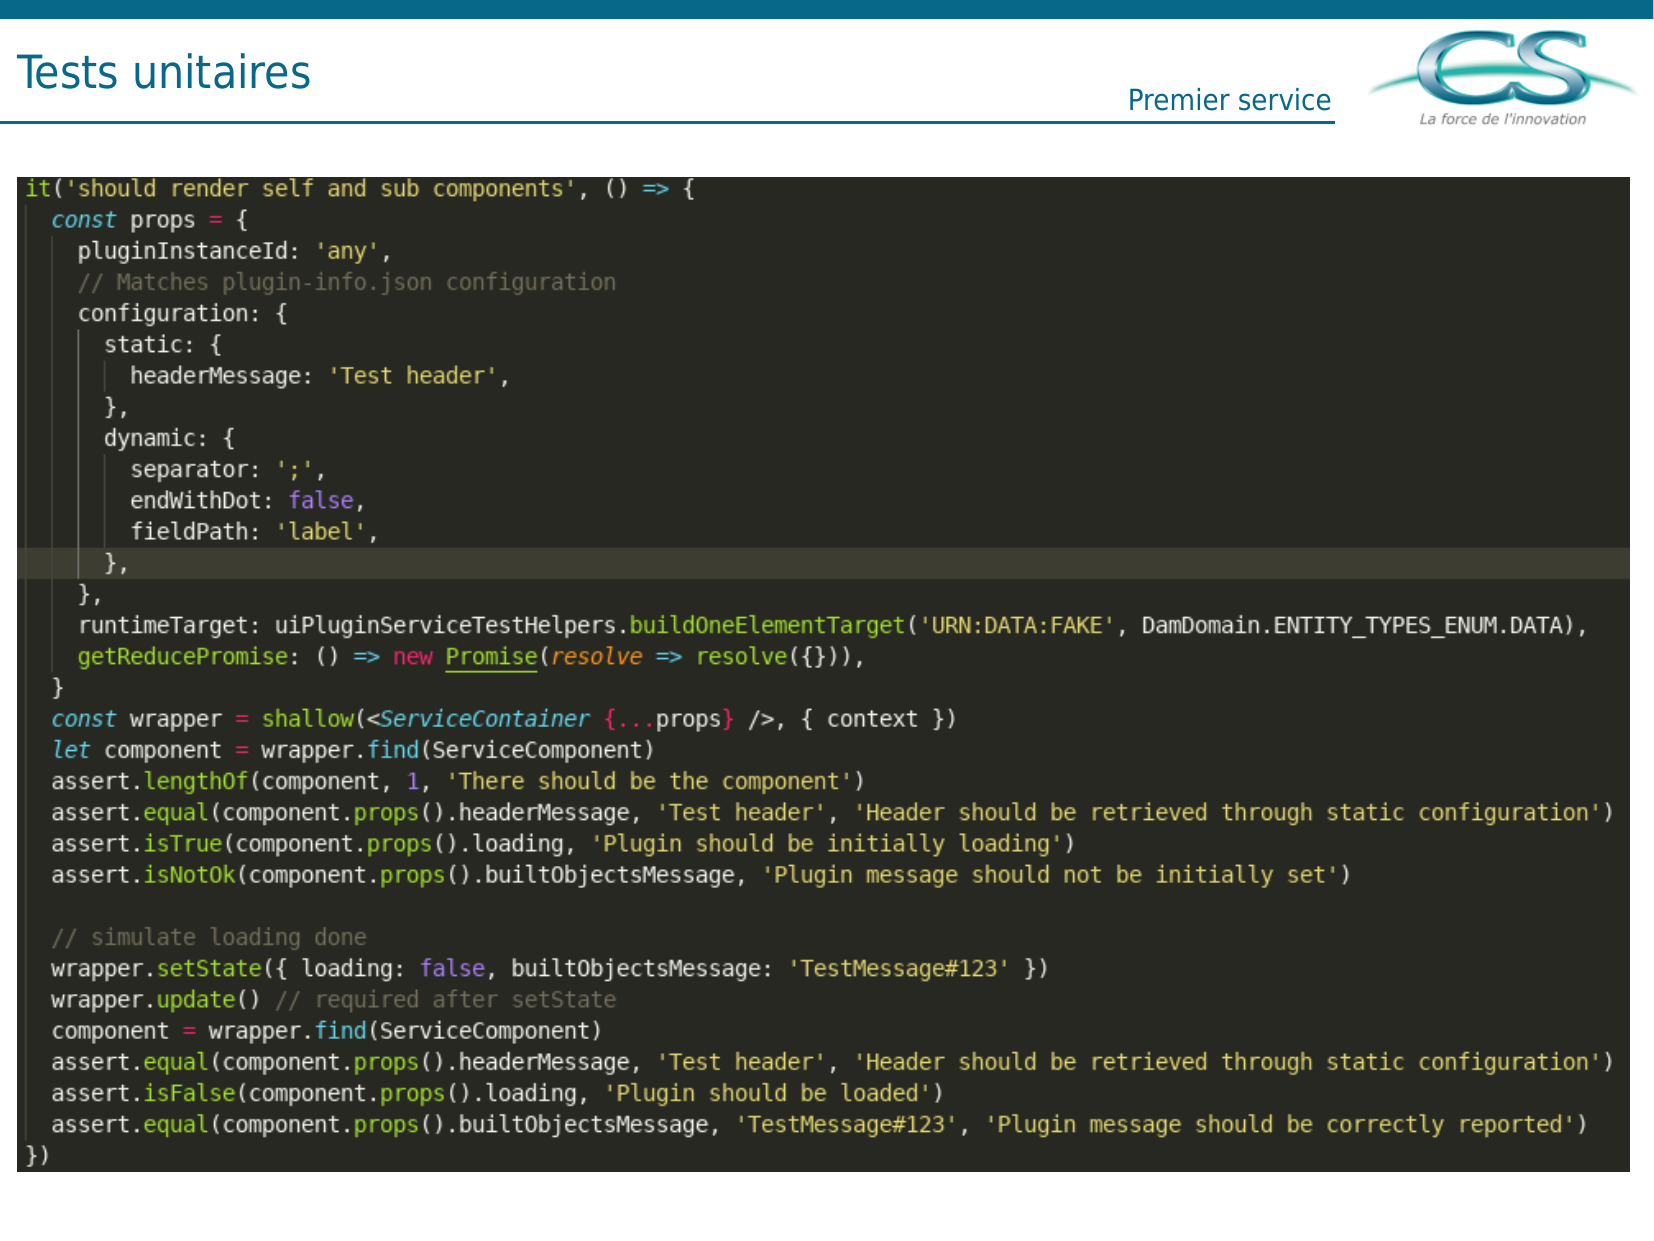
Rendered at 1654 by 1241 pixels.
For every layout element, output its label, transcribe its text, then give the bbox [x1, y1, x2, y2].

picture [17, 177, 1630, 1172]
text_box Premier service [1116, 71, 1359, 164]
picture [1368, 28, 1642, 128]
title Tests unitaires [17, 46, 1368, 106]
